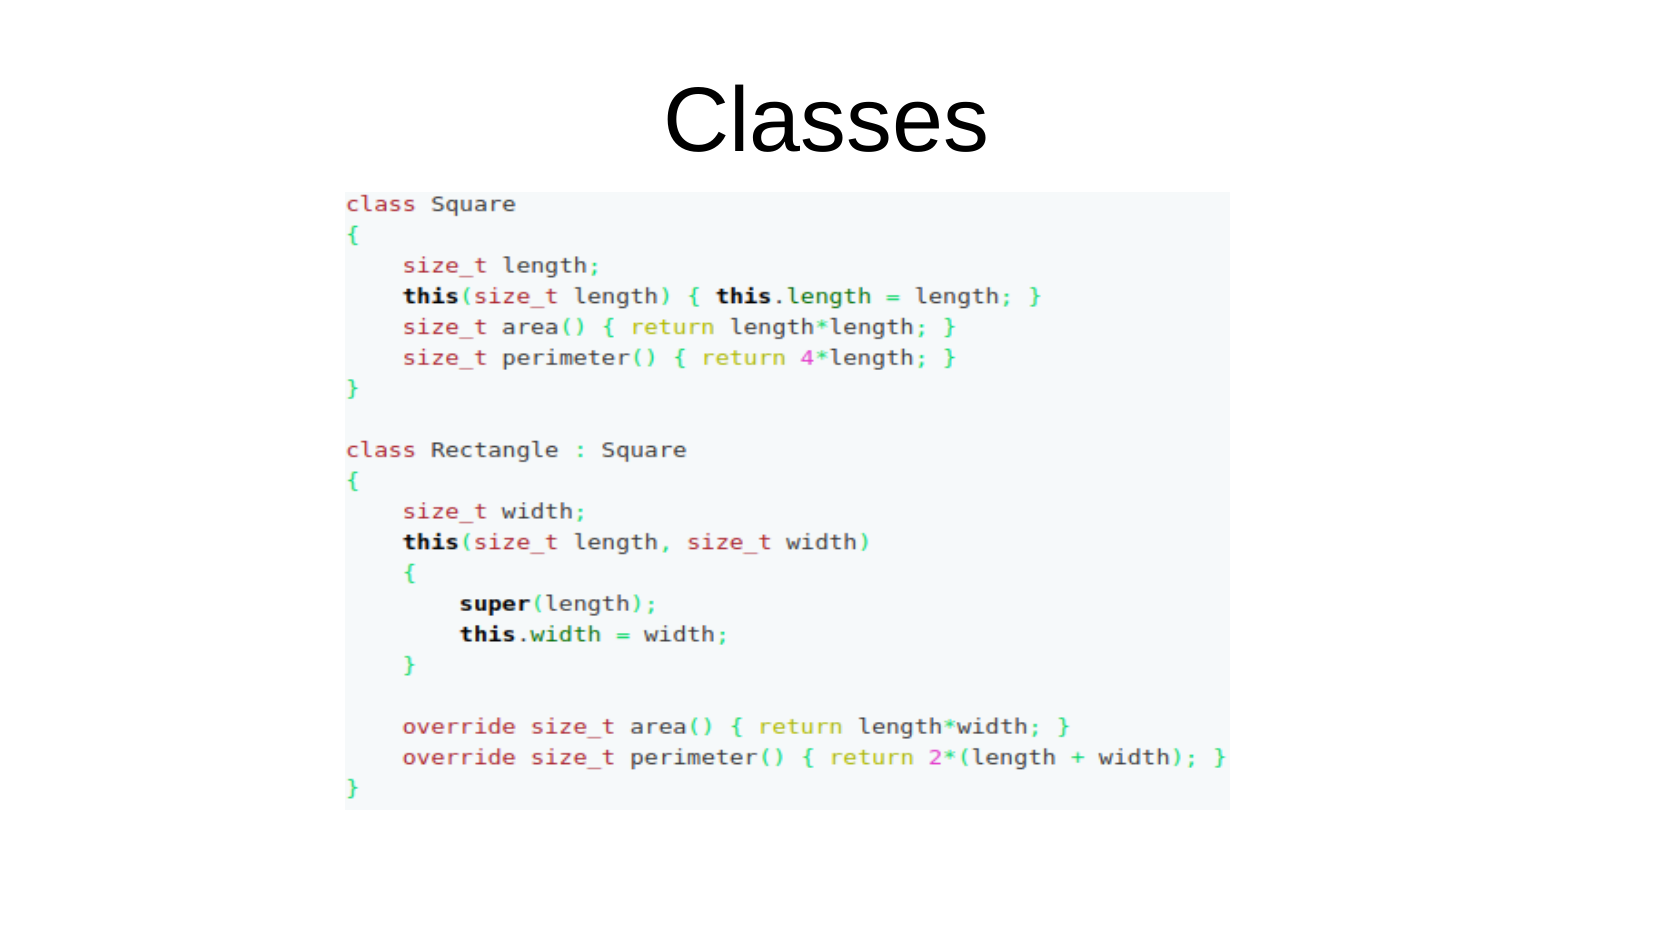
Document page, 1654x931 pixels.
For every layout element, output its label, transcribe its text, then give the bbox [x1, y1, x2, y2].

picture [345, 192, 1230, 810]
title Classes [82, 37, 1571, 193]
